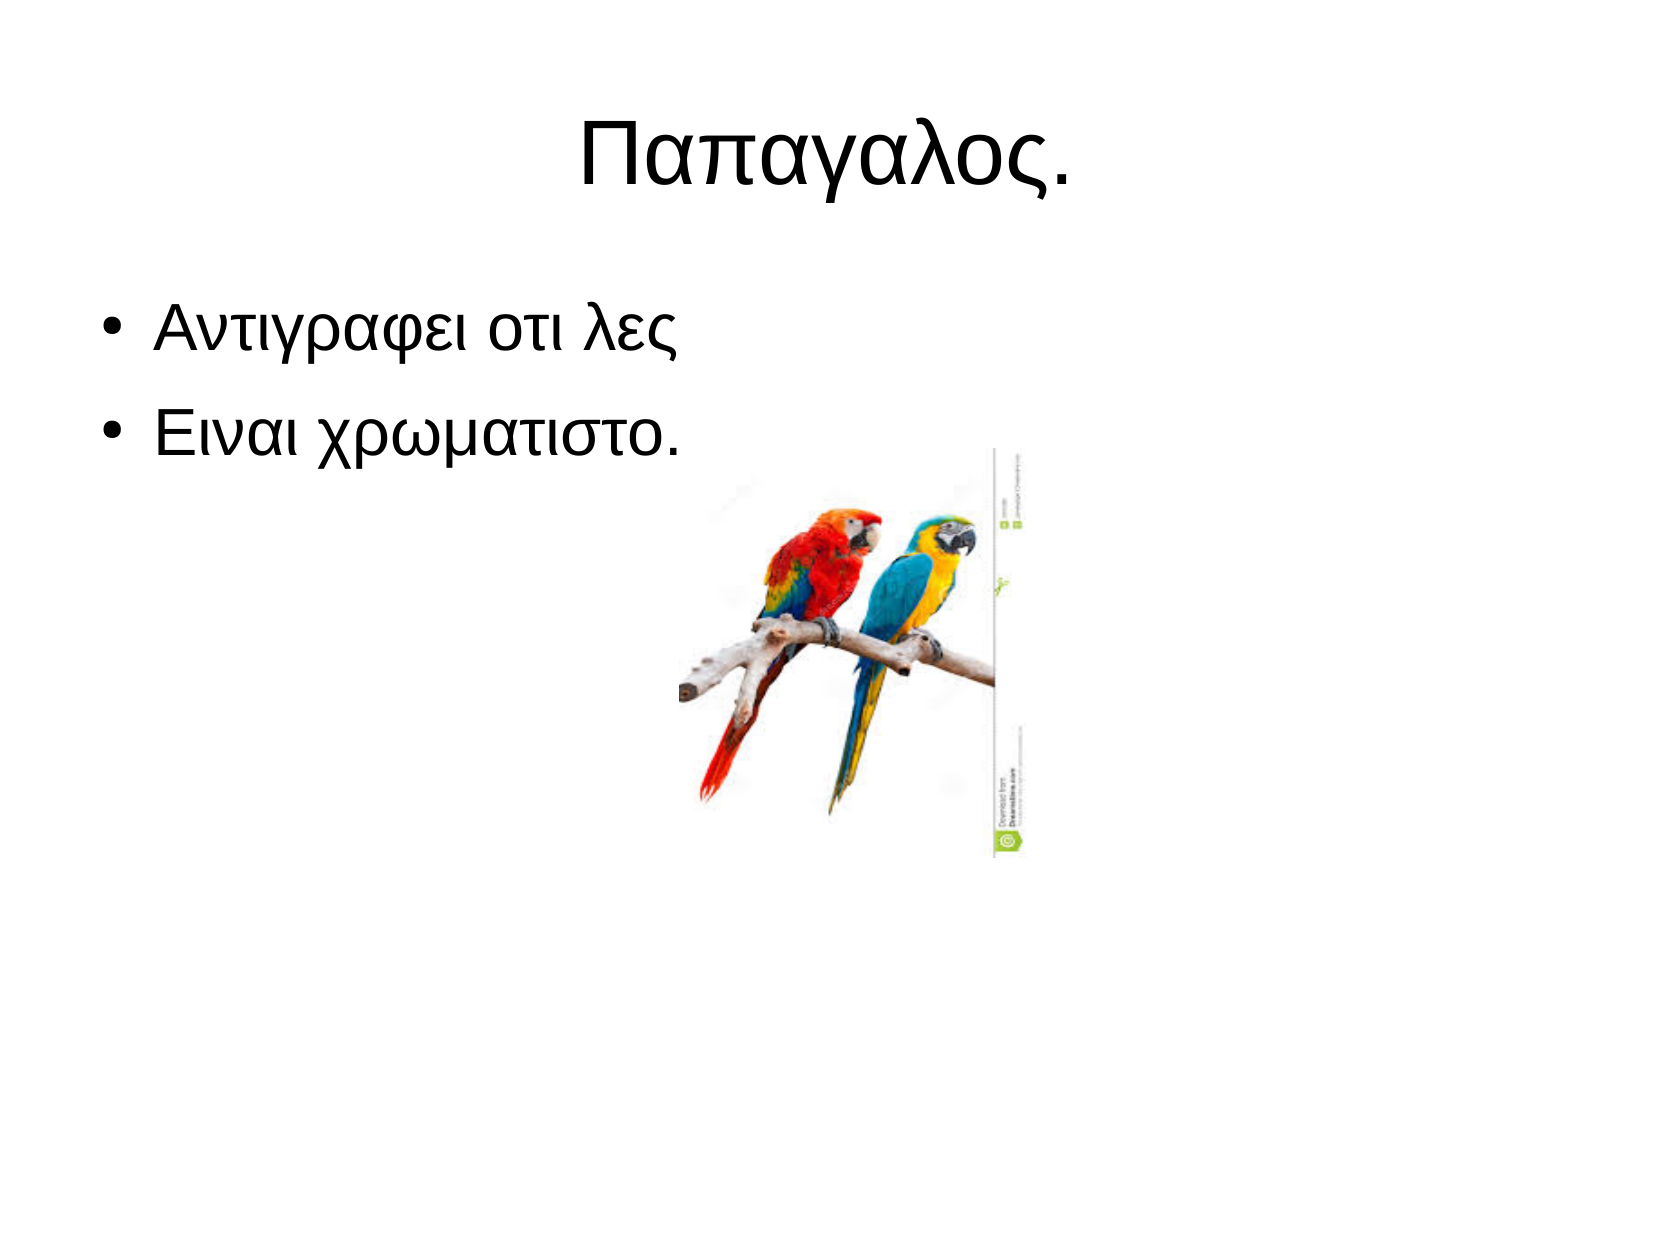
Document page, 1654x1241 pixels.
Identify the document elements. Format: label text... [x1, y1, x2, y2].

picture [679, 448, 1028, 858]
title Παπαγαλος. [82, 49, 1571, 257]
list Αντιγραφει οτι λες Ειναι χρωματιστο. [82, 290, 1571, 1109]
